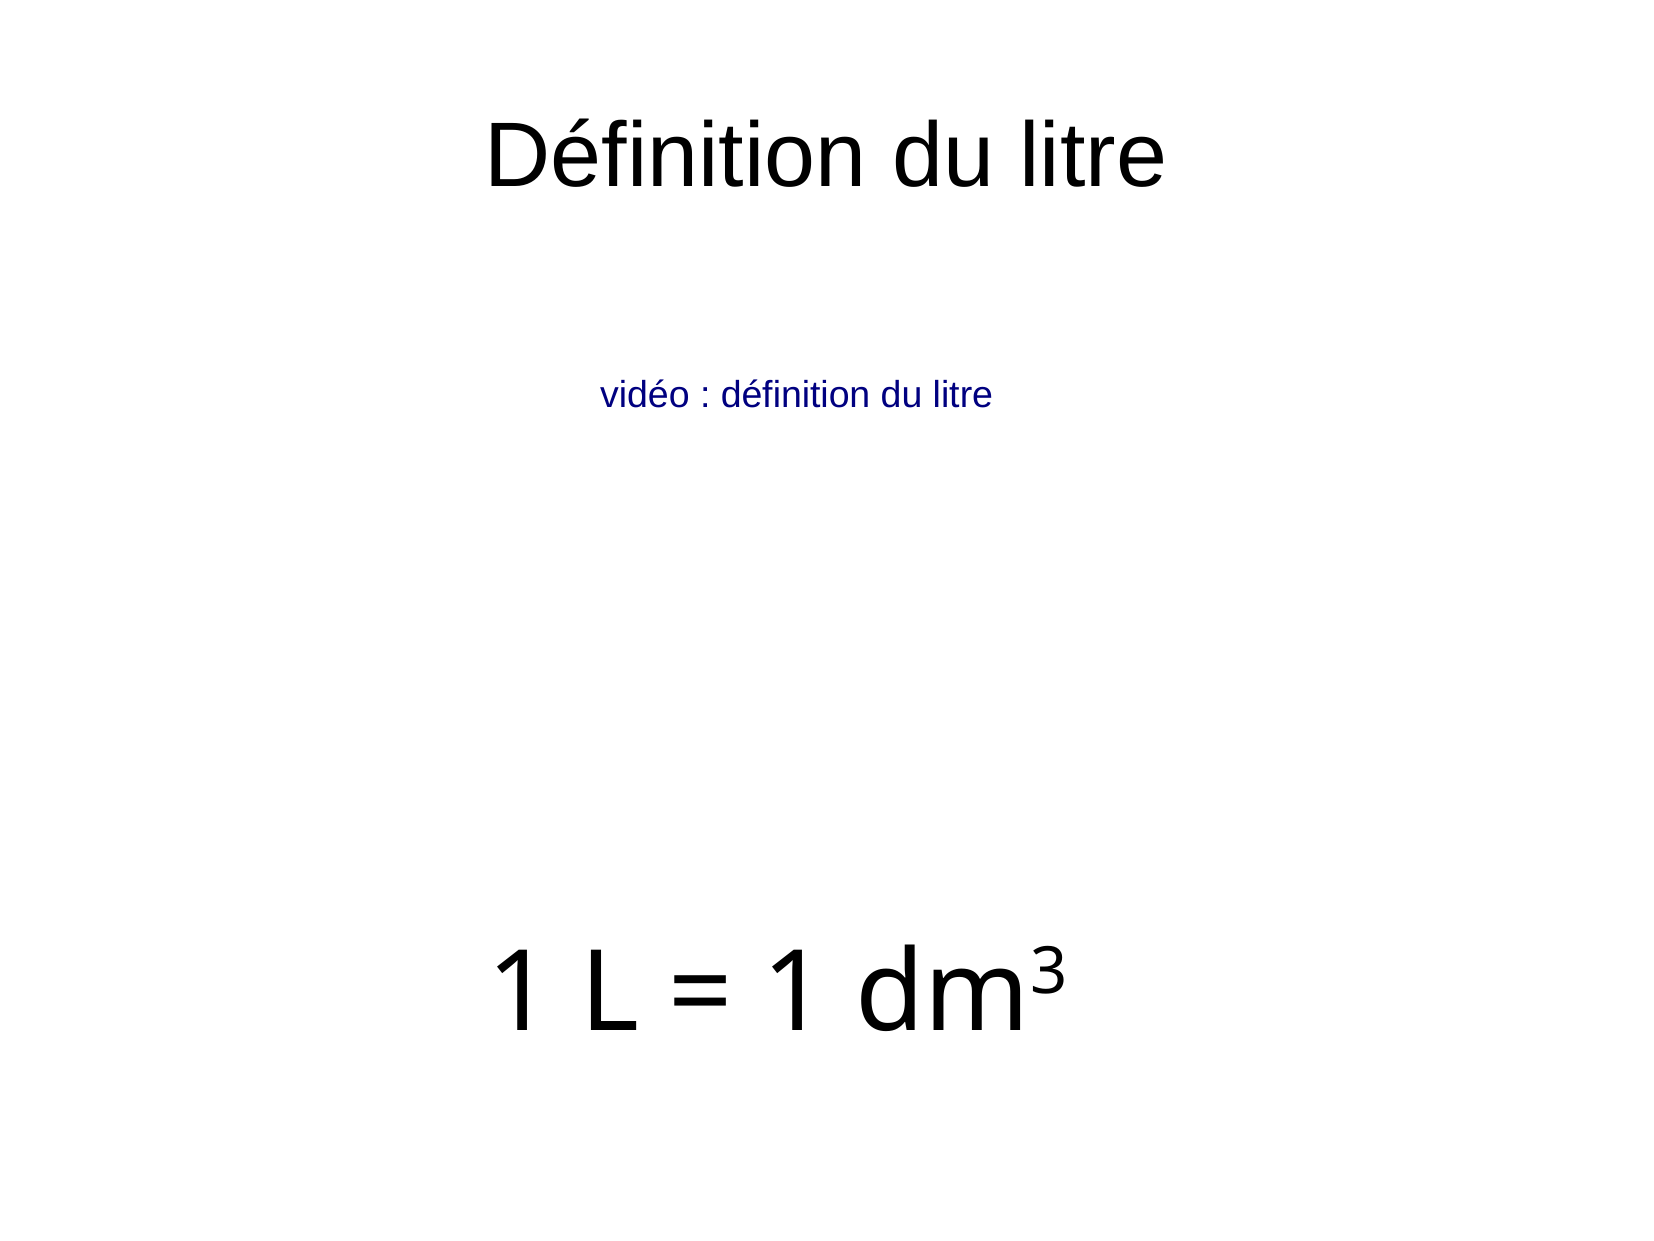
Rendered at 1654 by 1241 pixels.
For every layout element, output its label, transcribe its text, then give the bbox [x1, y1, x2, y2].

title Définition du litre [82, 49, 1571, 257]
text_box 1 L = 1 dm3 [472, 909, 1229, 1123]
text_box vidéo : définition du litre [585, 367, 1087, 438]
